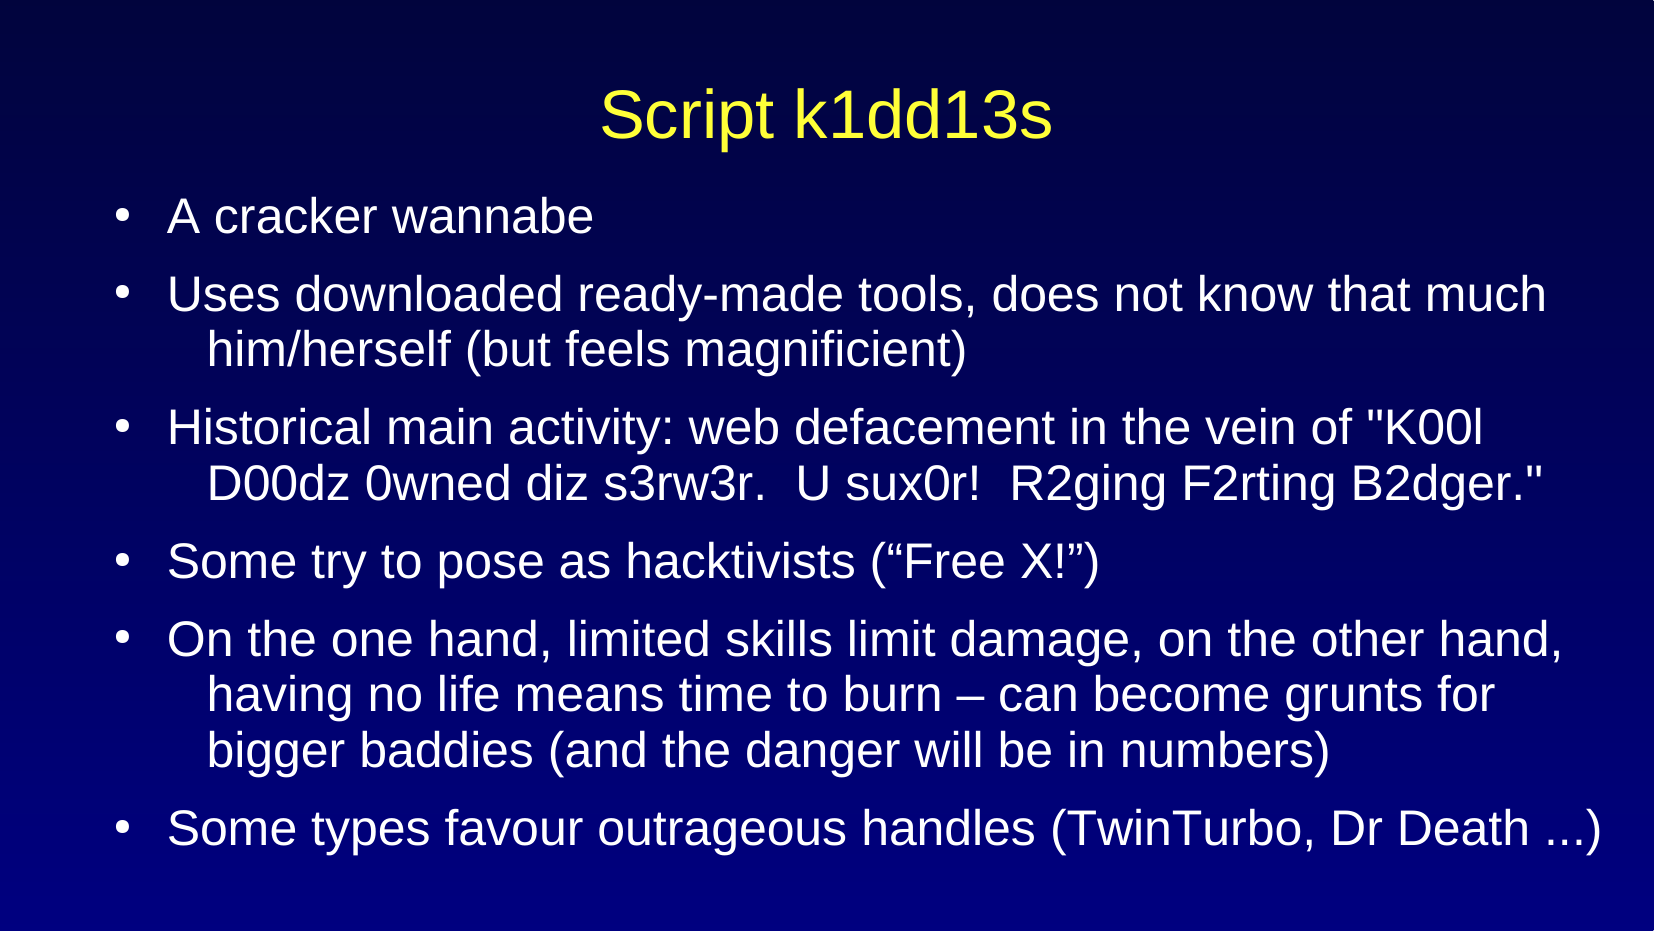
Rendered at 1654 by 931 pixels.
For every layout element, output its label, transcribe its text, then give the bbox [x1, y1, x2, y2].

list A cracker wannabe Uses downloaded ready-made tools, does not know that much him/herself (but feels magnificient) Historical main activity: web defacement in the vein of "K00l D00dz 0wned diz s3rw3r. U sux0r! R2ging F2rting B2dger." Some try to pose as hacktivists (“Free X!”) On the one hand, limited skills limit damage, on the other hand, having no life means time to burn – can become grunts for bigger baddies (and the danger will be in numbers) Some types favour outrageous handles (TwinTurbo, Dr Death ...) [82, 188, 1607, 912]
title Script k1dd13s [82, 37, 1571, 188]
